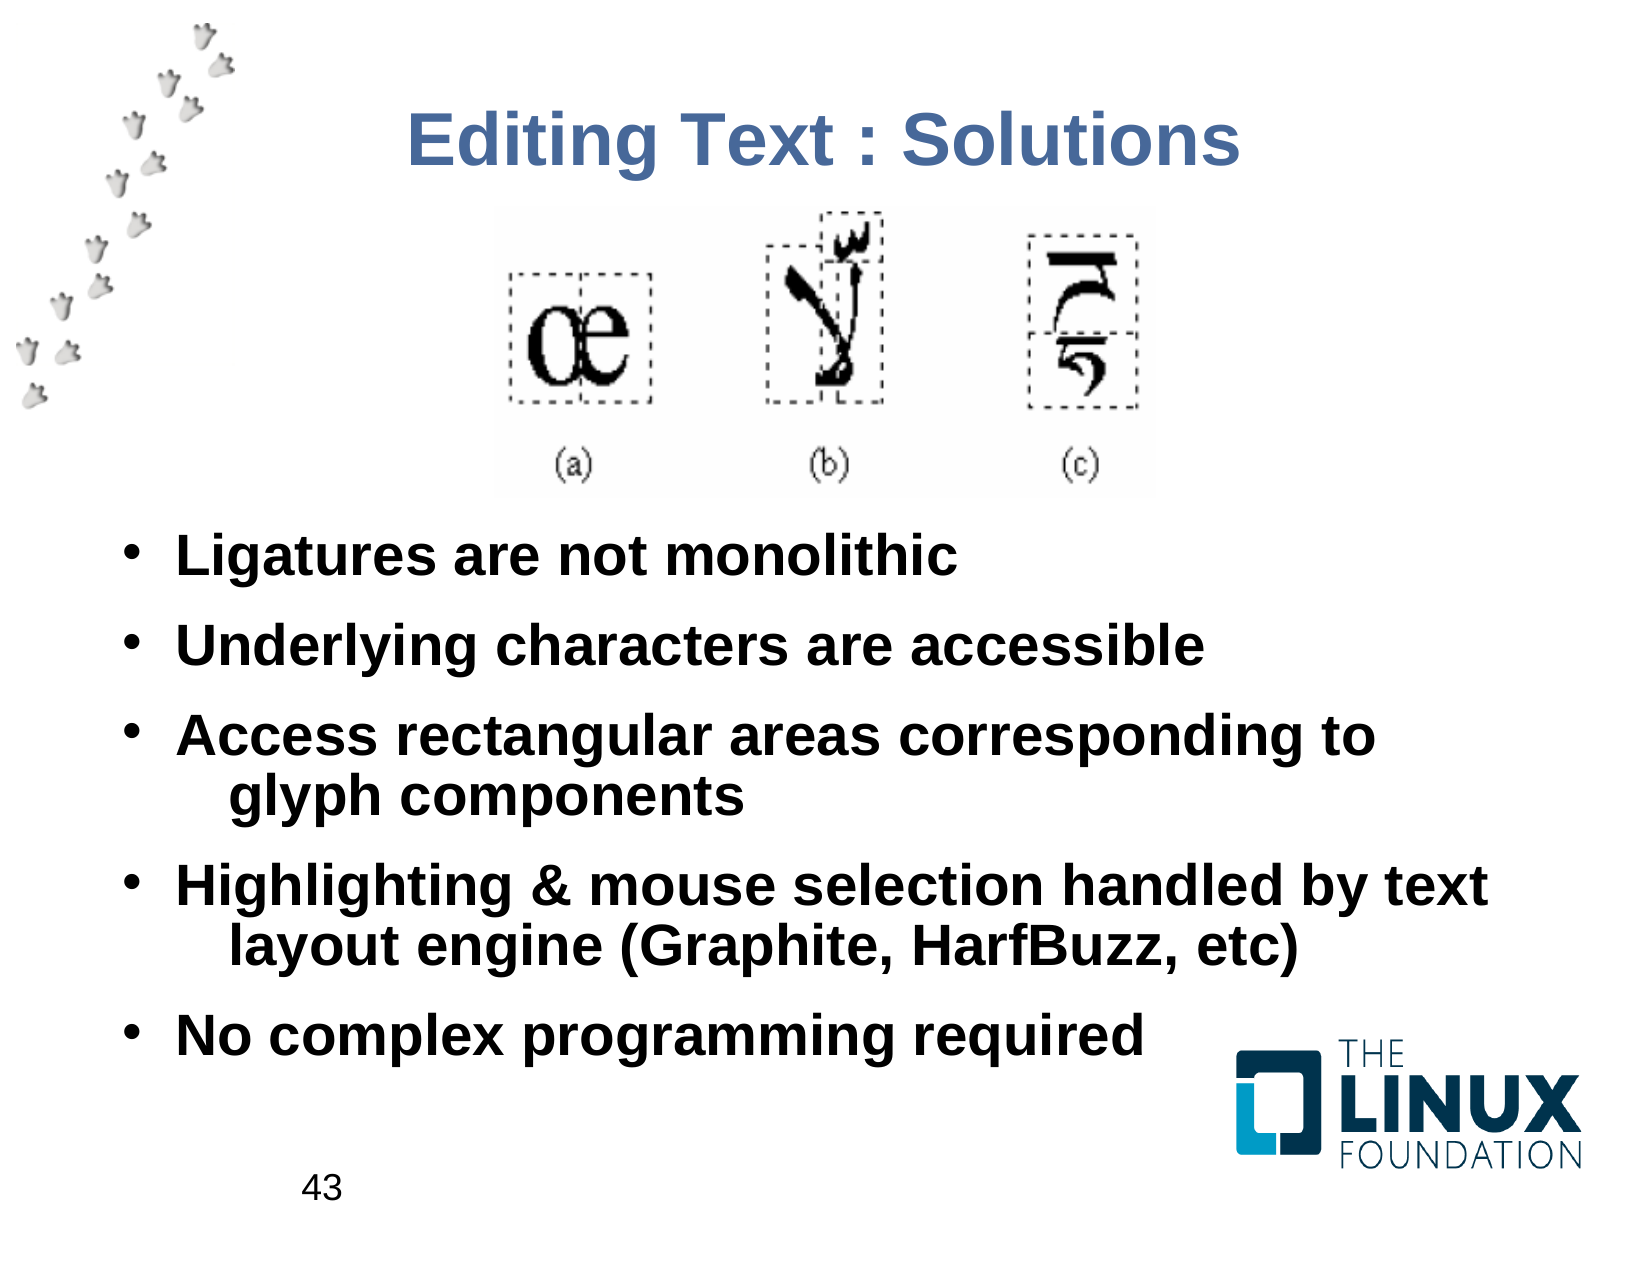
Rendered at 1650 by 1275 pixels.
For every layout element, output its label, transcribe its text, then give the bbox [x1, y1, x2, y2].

picture [494, 206, 1156, 498]
title Editing Text : Solutions [135, 45, 1515, 239]
picture [16, 23, 235, 430]
list Ligatures are not monolithic Underlying characters are accessible Access rectangular areas corresponding to glyph components Highlighting & mouse selection handled by text layout engine (Graphite, HarfBuzz, etc) No complex programming required [86, 527, 1550, 1118]
picture [1216, 1012, 1613, 1200]
